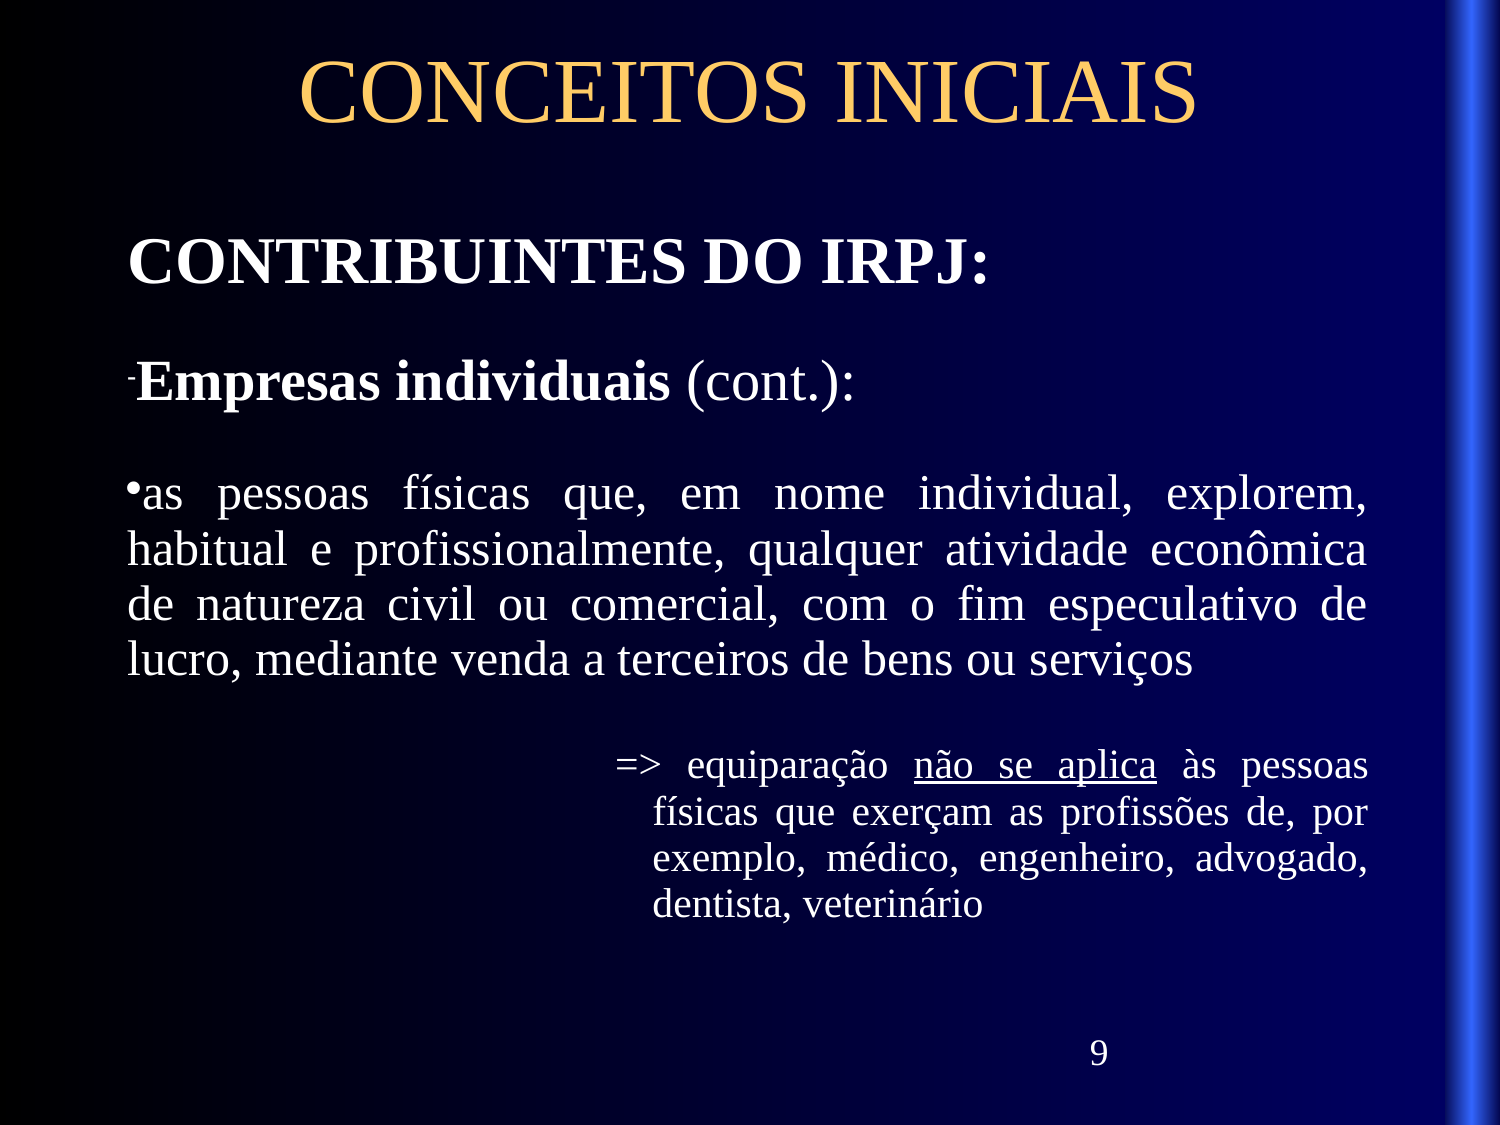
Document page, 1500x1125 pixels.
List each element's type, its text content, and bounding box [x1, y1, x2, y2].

title CONCEITOS INICIAIS [112, 23, 1388, 211]
text_box CONTRIBUINTES DO IRPJ: Empresas individuais (cont.): as pessoas físicas que, em nome individual, explorem, habitual e profissionalmente, qualquer atividade econômica de natureza civil ou comercial, com o fim especulativo de lucro, mediante venda a terceiros de bens ou serviços => equiparação não se aplica às pessoas físicas que exerçam as profissões de, por exemplo, médico, engenheiro, advogado, dentista, veterinário [112, 216, 1388, 1067]
